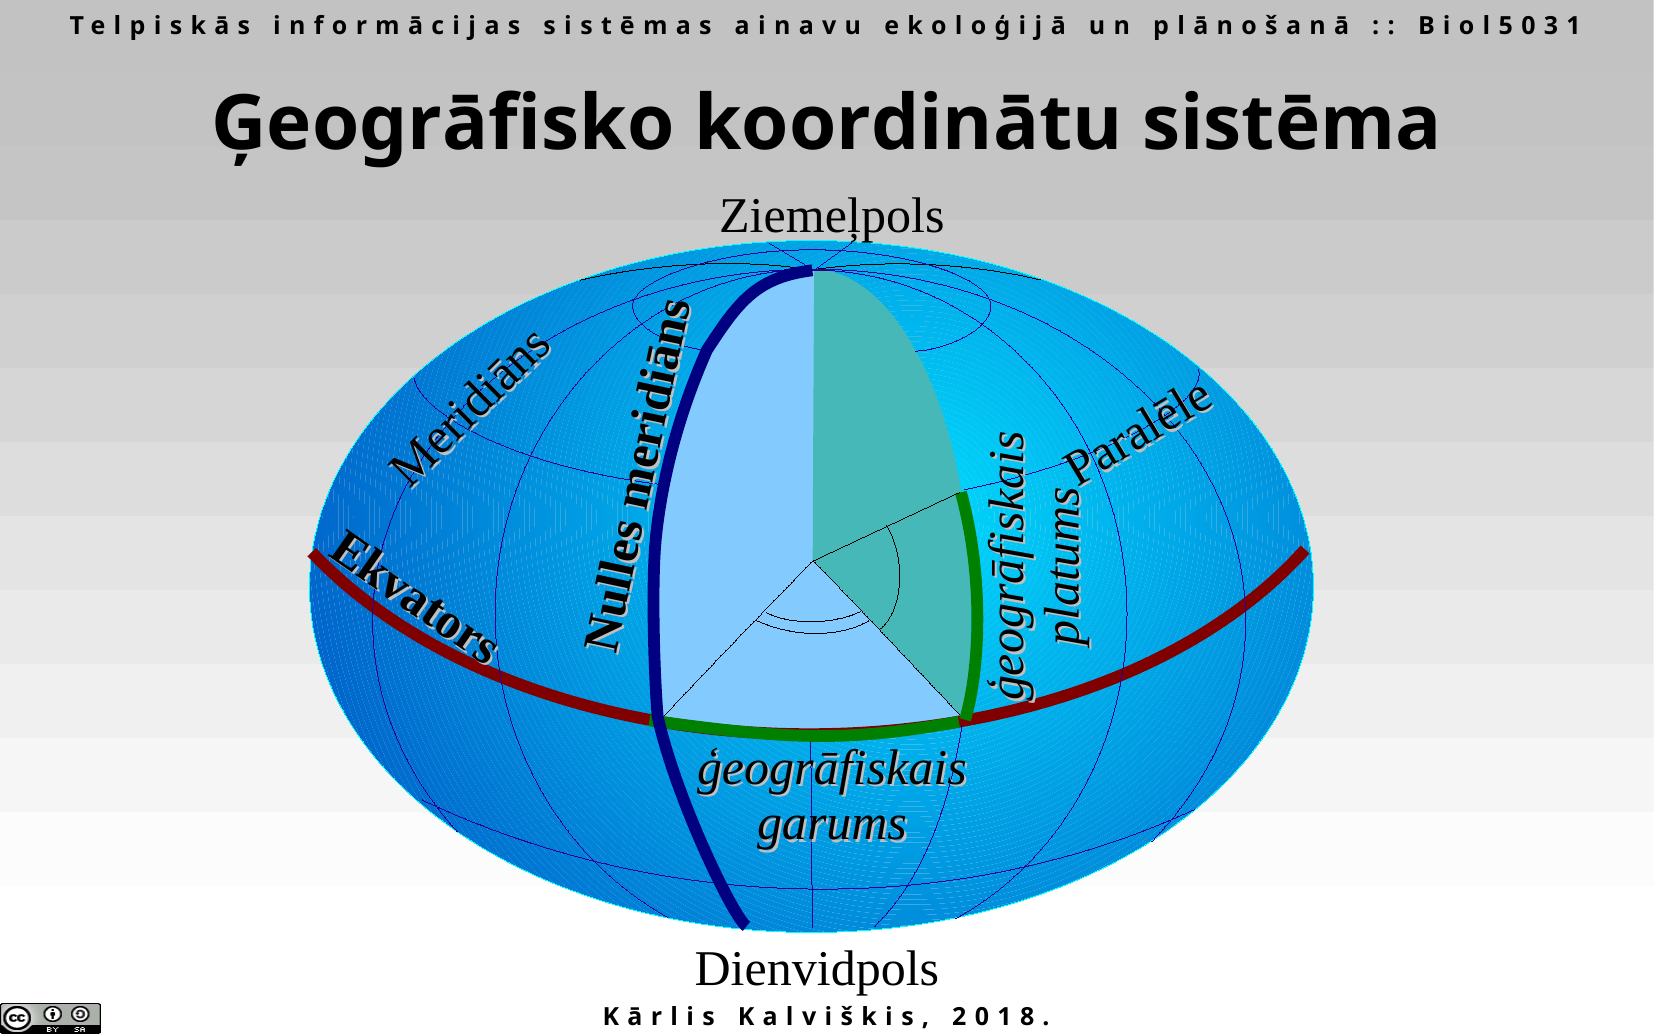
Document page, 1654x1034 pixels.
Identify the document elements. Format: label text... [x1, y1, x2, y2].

text_box Nulles meridiāns [572, 292, 691, 655]
text_box Paralēle [1054, 365, 1217, 488]
text_box Ekvators [327, 519, 513, 668]
title Ģeogrāfisko koordinātu sistēma [0, 1, 1654, 240]
text_box Dienvidpols [694, 941, 940, 987]
text_box Meridiāns [377, 314, 554, 490]
picture [0, 240, 1654, 1034]
text_box [309, 240, 1314, 933]
text_box ģeogrāfiskais platums [978, 430, 1080, 701]
text_box ģeogrāfiskais garums [697, 739, 968, 831]
